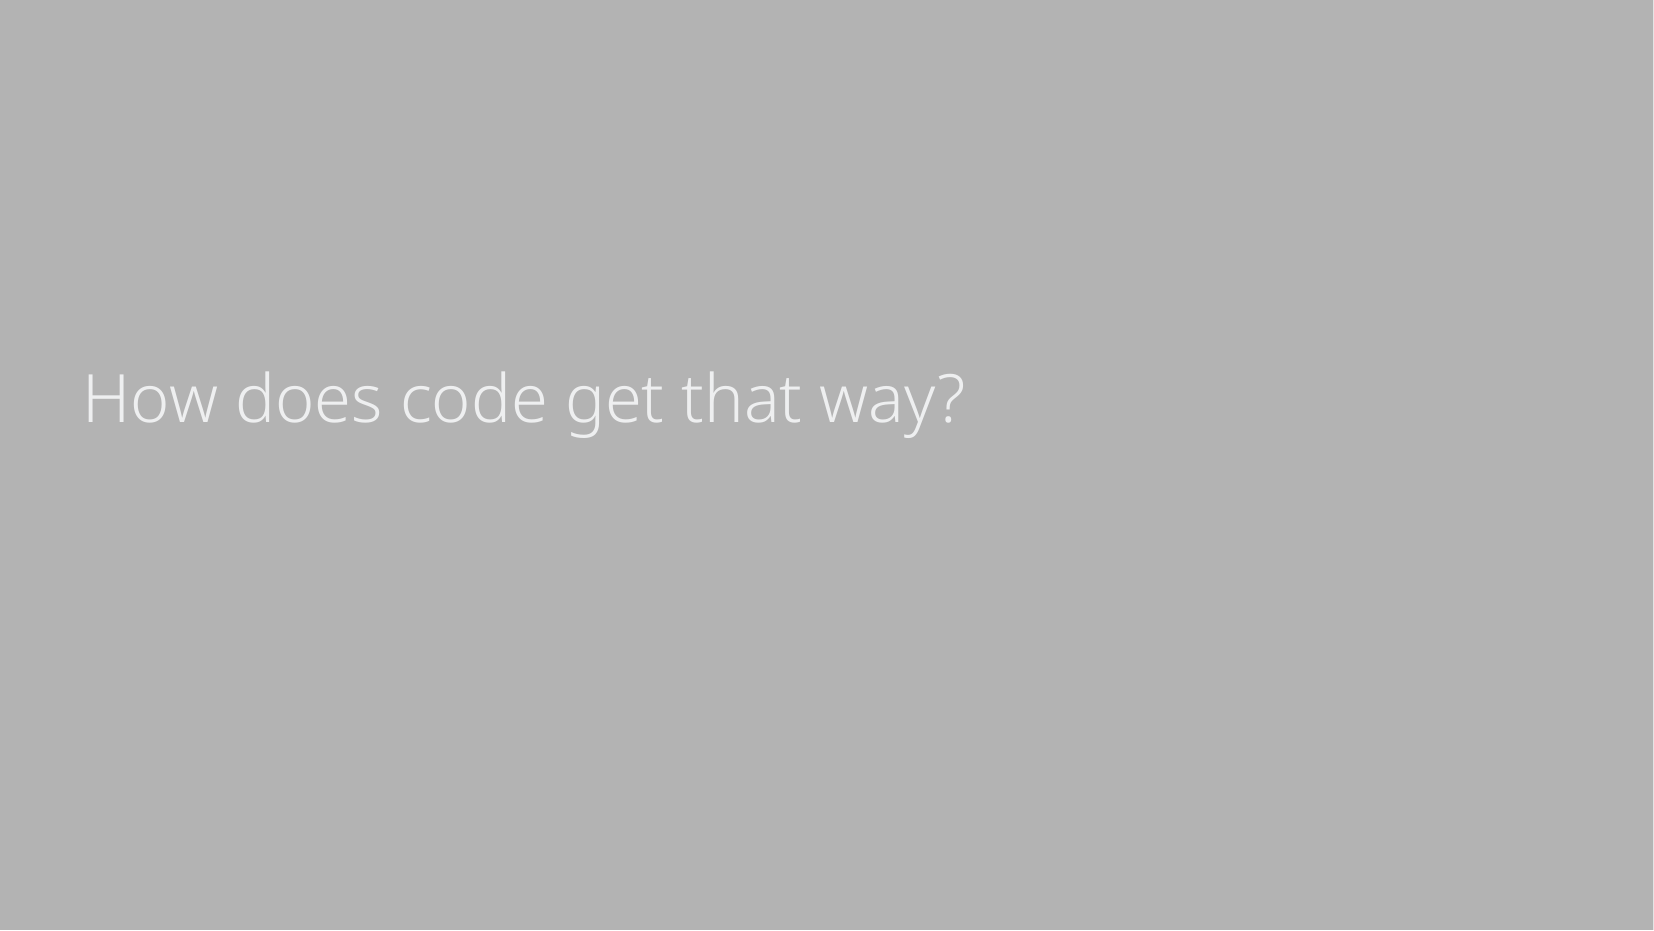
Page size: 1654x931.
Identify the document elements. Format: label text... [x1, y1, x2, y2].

subtitle How does code get that way? [82, 37, 1571, 758]
